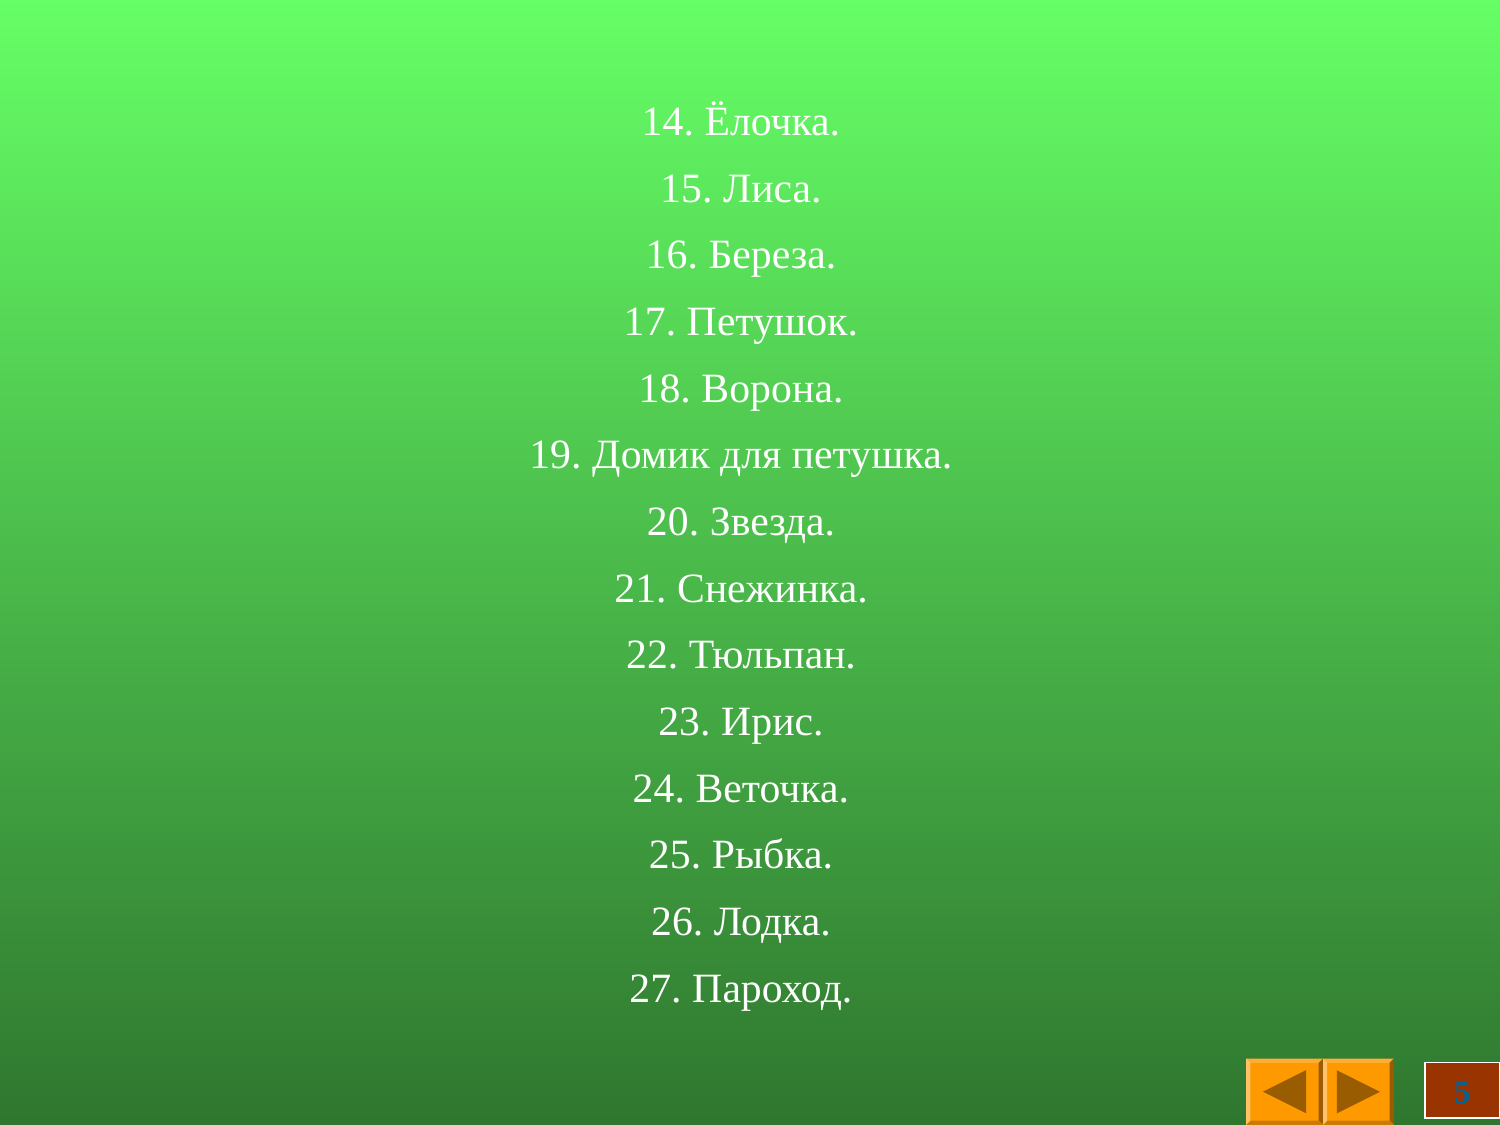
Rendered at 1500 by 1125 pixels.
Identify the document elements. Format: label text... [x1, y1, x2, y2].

text_box [1324, 1058, 1394, 1125]
subtitle 14. Ёлочка. 15. Лиса. 16. Береза. 17. Петушок. 18. Ворона. 19. Домик для петушка. 20. Звезда. 21. Снежинка. 22. Тюльпан. 23. Ирис. 24. Веточка. 25. Рыбка. 26. Лодка. 27. Пароход. [66, 93, 1417, 1011]
text_box 5 [1425, 1062, 1500, 1118]
text_box [1247, 1058, 1323, 1125]
